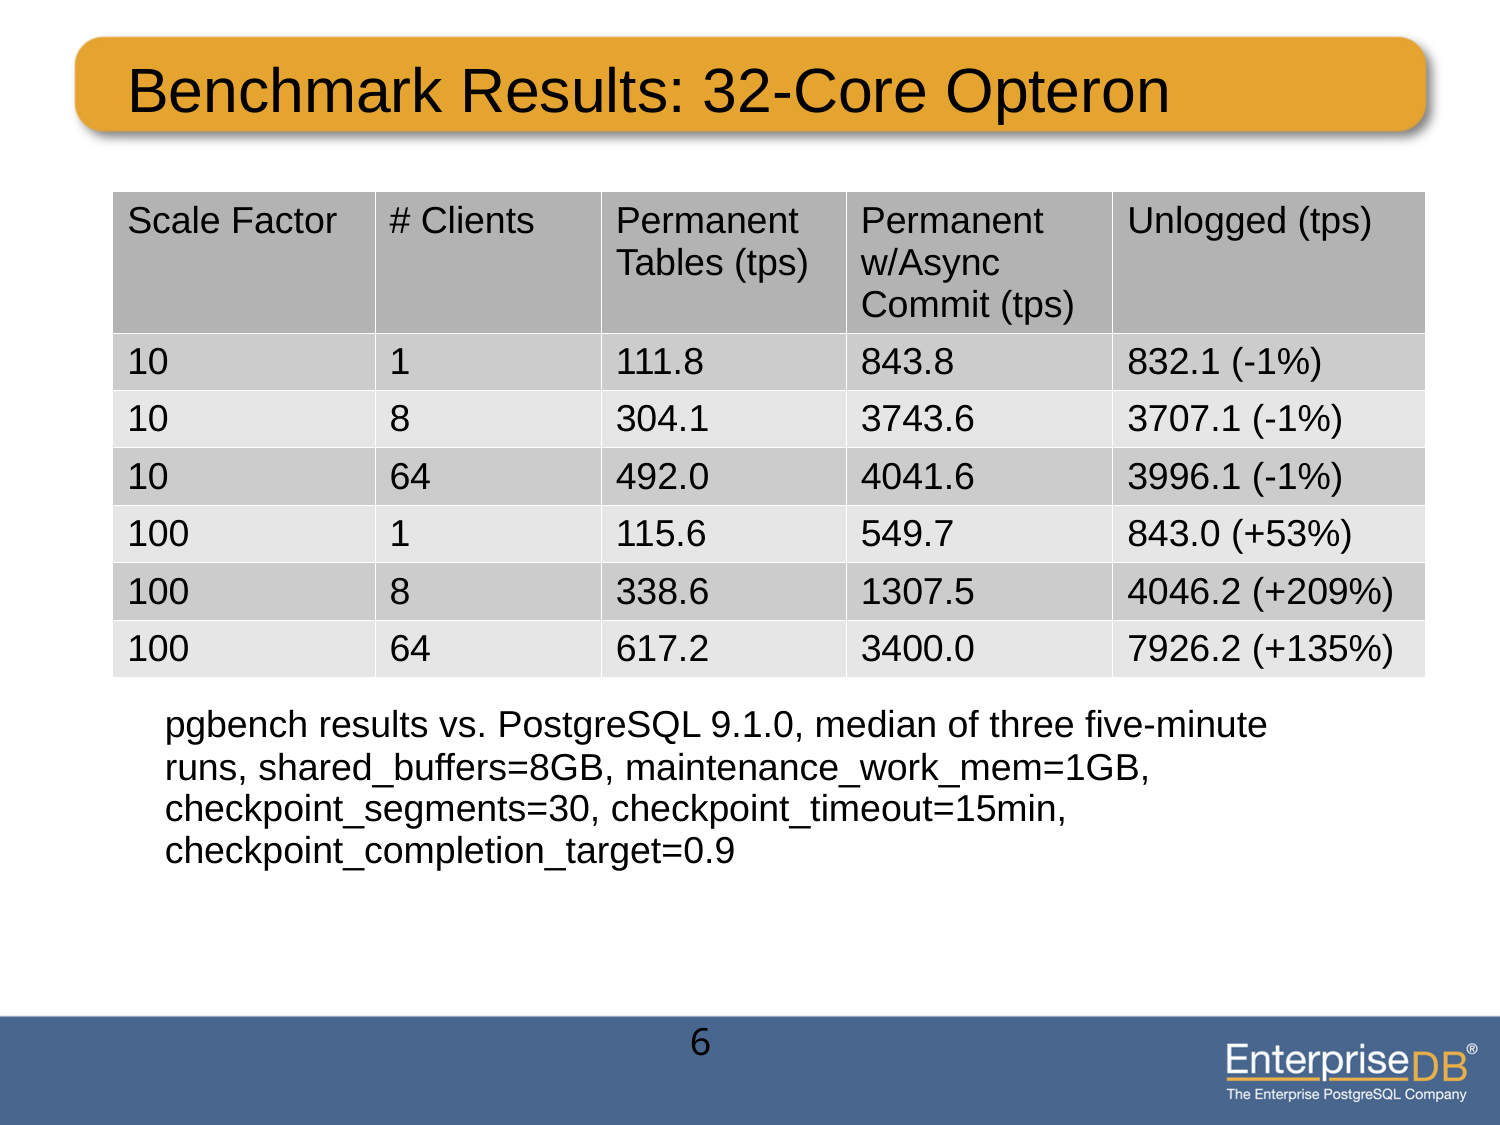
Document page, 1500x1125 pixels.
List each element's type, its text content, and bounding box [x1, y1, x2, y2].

table_cell 8 [376, 391, 601, 447]
slide_number <number> [675, 1010, 825, 1125]
table_cell 10 [113, 391, 375, 447]
table_cell 832.1 (-1%) [1113, 334, 1425, 390]
table_cell 64 [376, 448, 601, 505]
table_cell 100 [113, 621, 375, 677]
picture [0, 0, 1500, 1125]
table_cell 3400.0 [847, 621, 1112, 677]
table_header # Clients [376, 192, 601, 333]
table_cell 100 [113, 563, 375, 620]
table_cell 3743.6 [847, 391, 1112, 447]
table_cell 10 [113, 334, 375, 390]
table_cell 4041.6 [847, 448, 1112, 505]
table_cell 1 [376, 506, 601, 562]
text_box pgbench results vs. PostgreSQL 9.1.0, median of three five-minute runs, shared_buffers=8GB, maintenance_work_mem=1GB, checkpoint_segments=30, checkpoint_timeout=15min, checkpoint_completion_target=0.9 [150, 696, 1351, 922]
table_cell 304.1 [602, 391, 846, 447]
table_cell 1 [376, 334, 601, 390]
table_cell 10 [113, 448, 375, 505]
table_header Permanent w/Async Commit (tps) [847, 192, 1112, 333]
table_cell 115.6 [602, 506, 846, 562]
table_header Scale Factor [113, 192, 375, 333]
table_cell 64 [376, 621, 601, 677]
table_header Unlogged (tps) [1113, 192, 1425, 333]
table_header Permanent Tables (tps) [602, 192, 846, 333]
table_cell 843.0 (+53%) [1113, 506, 1425, 562]
title Benchmark Results: 32-Core Opteron [112, 37, 1388, 138]
table_cell 3996.1 (-1%) [1113, 448, 1425, 505]
table_cell 3707.1 (-1%) [1113, 391, 1425, 447]
table_cell 492.0 [602, 448, 846, 505]
table_cell 1307.5 [847, 563, 1112, 620]
table_cell 4046.2 (+209%) [1113, 563, 1425, 620]
table_cell 8 [376, 563, 601, 620]
table_cell 111.8 [602, 334, 846, 390]
table_cell 843.8 [847, 334, 1112, 390]
table_cell 549.7 [847, 506, 1112, 562]
table_cell 100 [113, 506, 375, 562]
table_cell 338.6 [602, 563, 846, 620]
table_cell 7926.2 (+135%) [1113, 621, 1425, 677]
table_cell 617.2 [602, 621, 846, 677]
